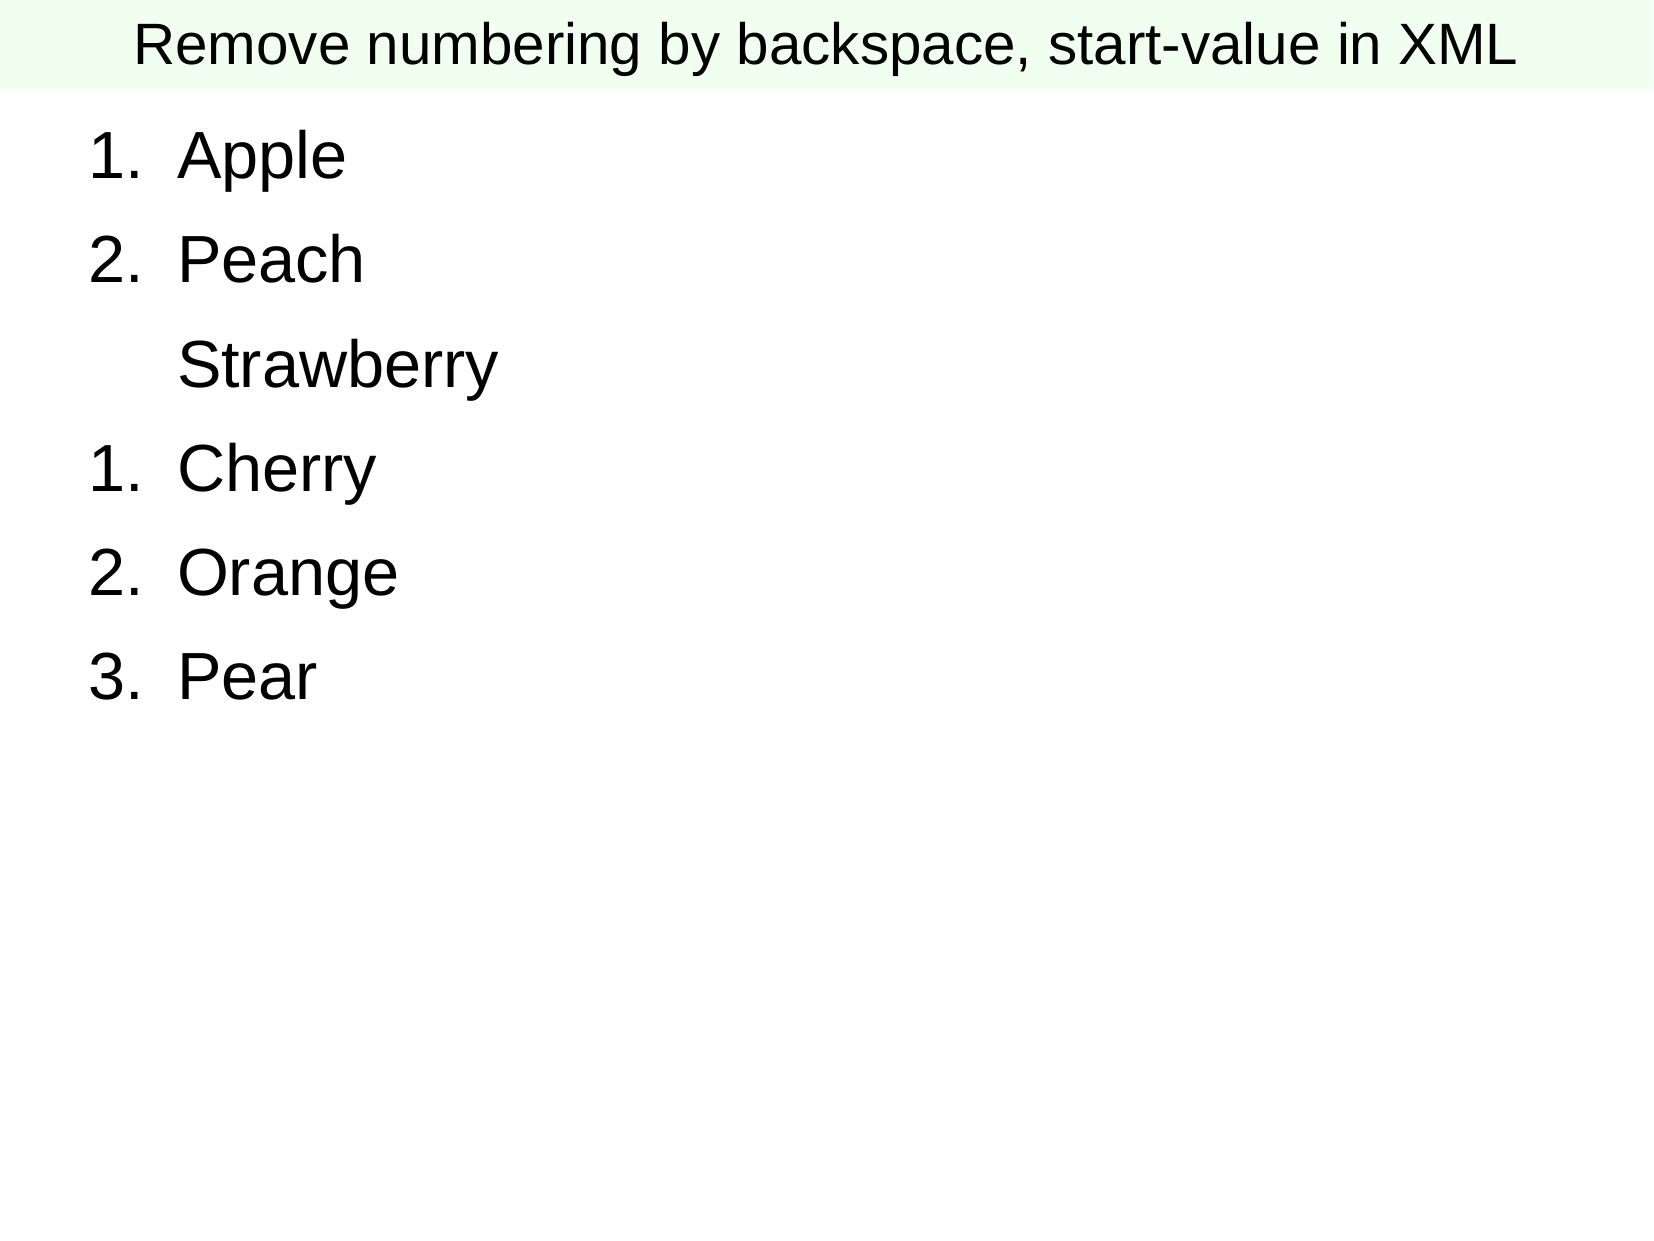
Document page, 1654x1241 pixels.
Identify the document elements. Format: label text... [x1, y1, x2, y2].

list Apple Peach Strawberry Cherry Orange Pear [88, 118, 1565, 1063]
title Remove numbering by backspace, start-value in XML [0, 0, 1654, 89]
